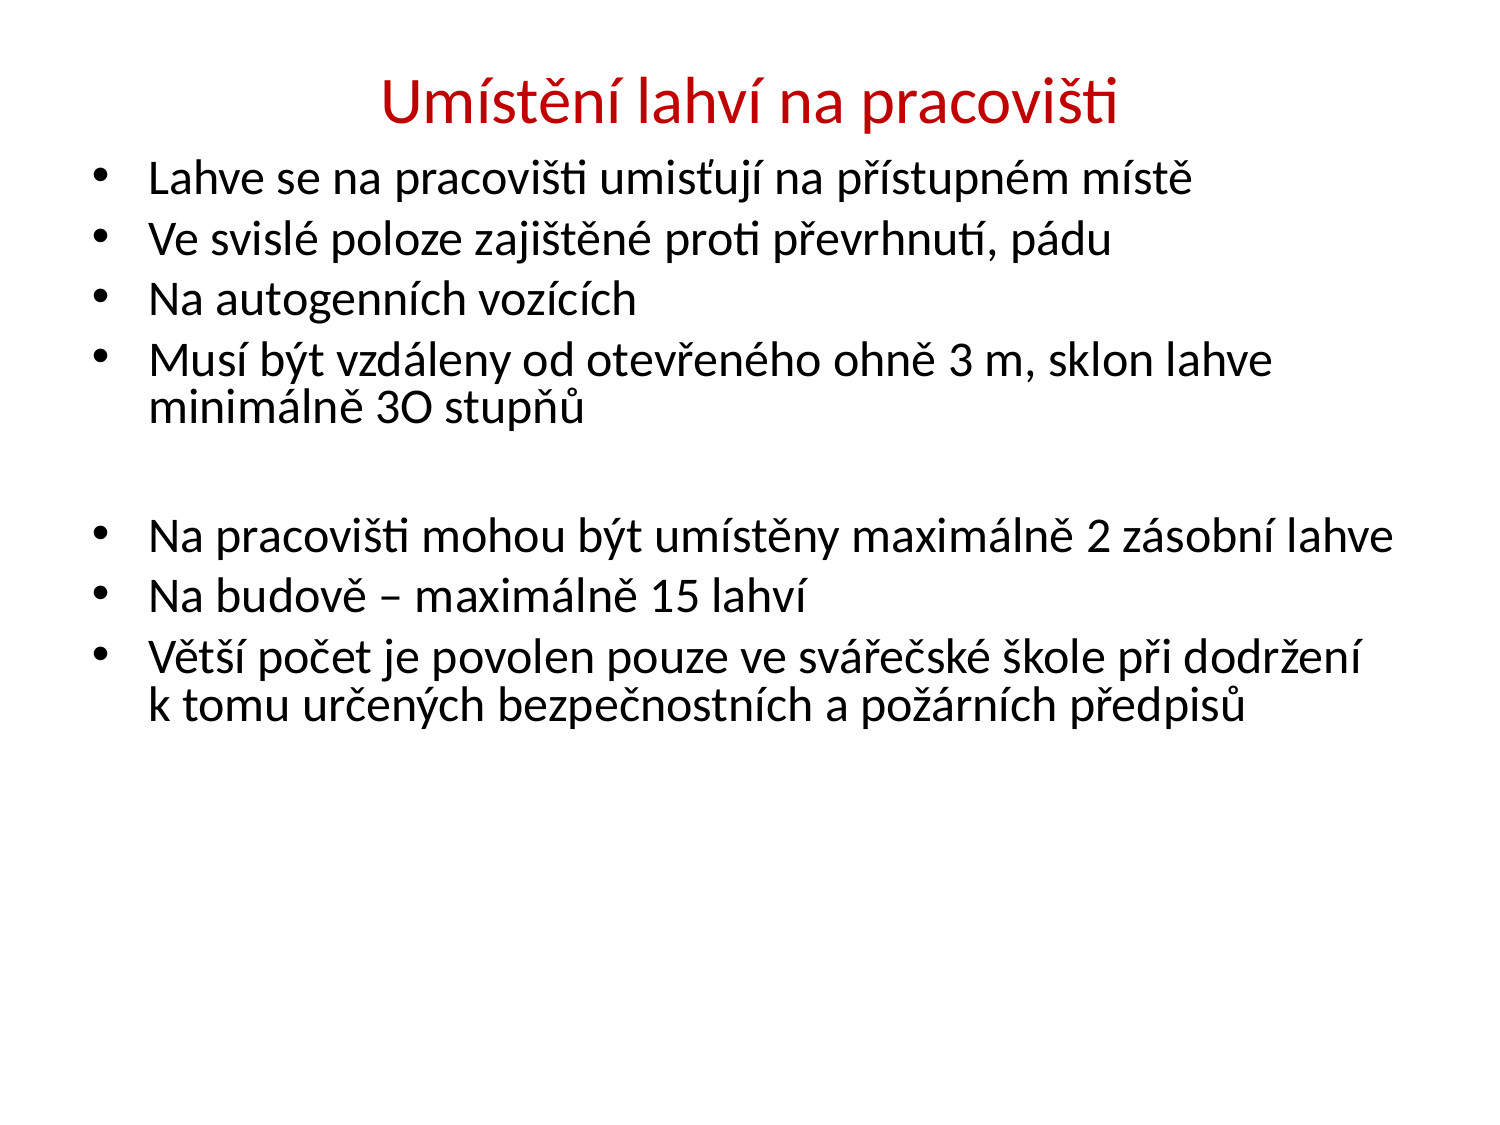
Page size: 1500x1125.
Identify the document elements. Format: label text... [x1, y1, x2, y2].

title Umístění lahví na pracovišti [75, 45, 1426, 149]
list Lahve se na pracovišti umisťují na přístupném místě Ve svislé poloze zajištěné proti převrhnutí, pádu Na autogenních vozících Musí být vzdáleny od otevřeného ohně 3 m, sklon lahve minimálně 3O stupňů Na pracovišti mohou být umístěny maximálně 2 zásobní lahve Na budově – maximálně 15 lahví Větší počet je povolen pouze ve svářečské škole při dodržení k tomu určených bezpečnostních a požárních předpisů [76, 148, 1427, 1010]
